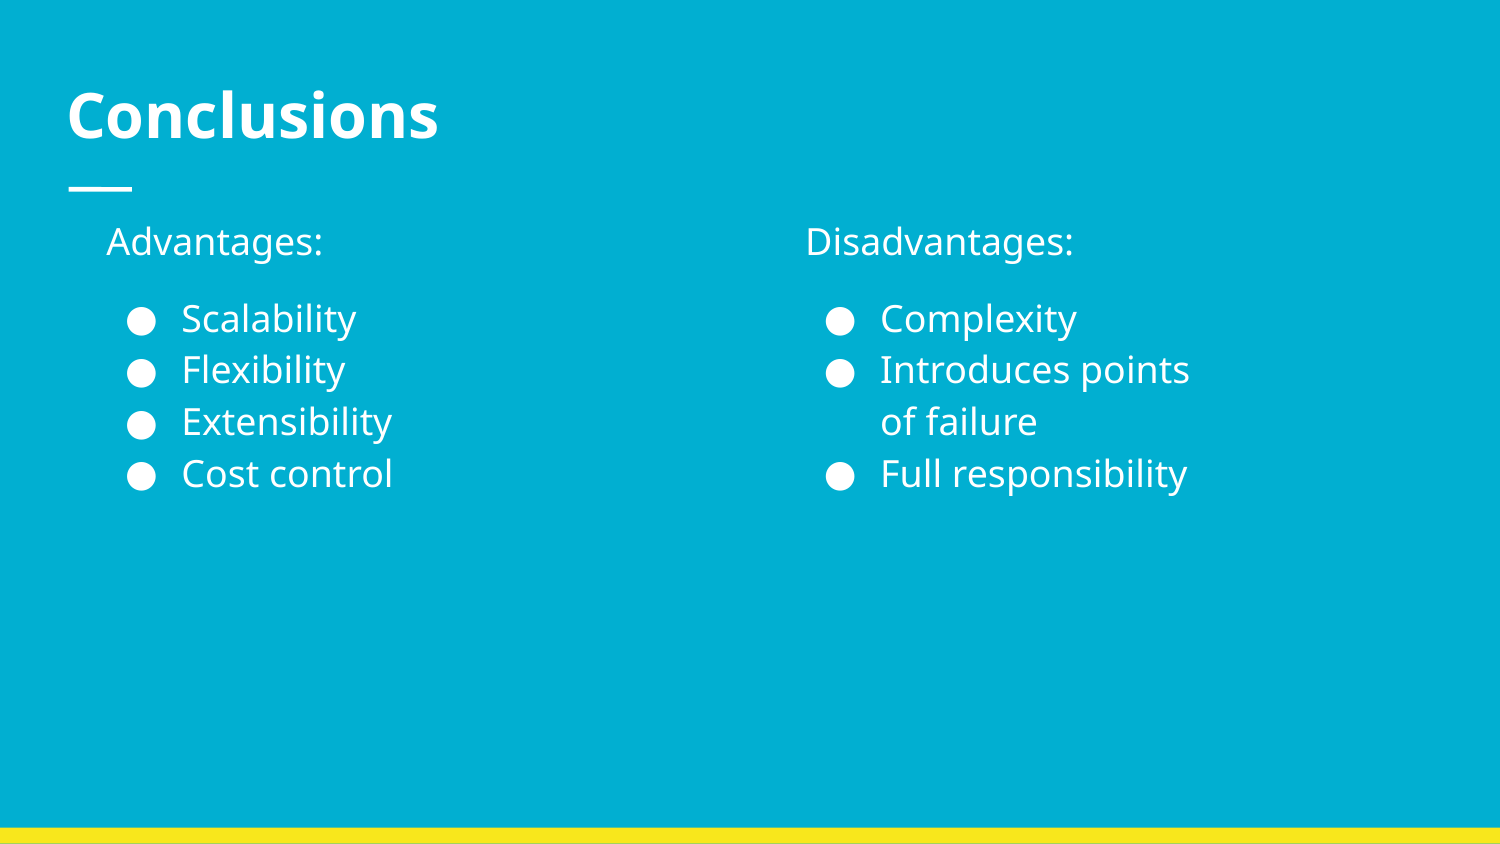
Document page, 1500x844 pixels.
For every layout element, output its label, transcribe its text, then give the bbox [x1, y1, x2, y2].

text_box Disadvantages: Complexity Introduces points of failure Full responsibility [790, 196, 1245, 511]
title Conclusions [51, 61, 1449, 167]
list Advantages: Scalability Flexibility Extensibility Cost control [91, 196, 703, 749]
